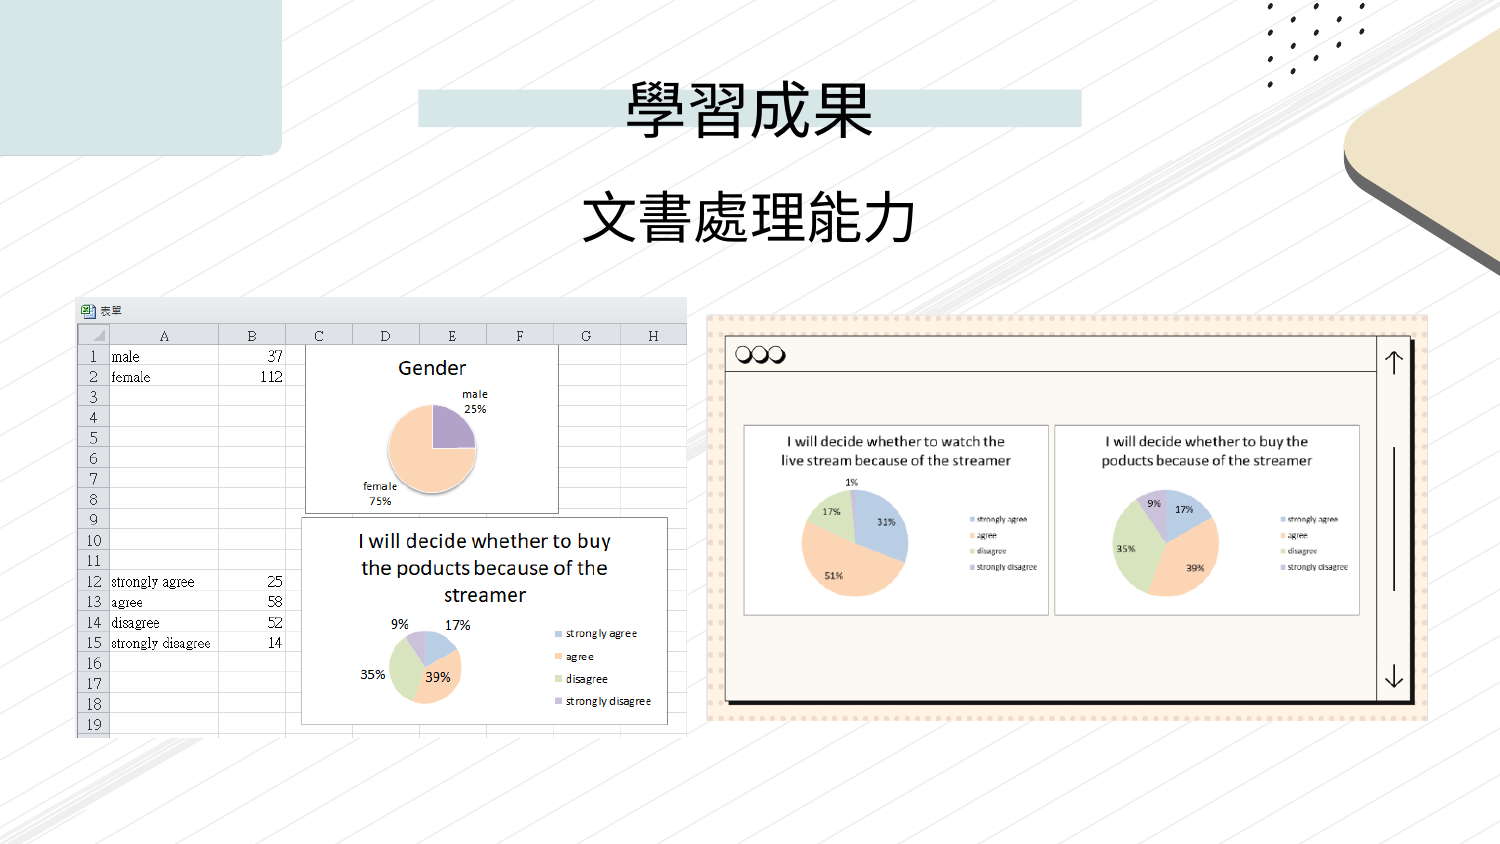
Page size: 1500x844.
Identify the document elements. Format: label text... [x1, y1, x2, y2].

picture [706, 314, 1428, 721]
picture [75, 297, 687, 738]
list 文書處理能力 [118, 166, 1382, 242]
title 學習成果 [118, 61, 1382, 156]
